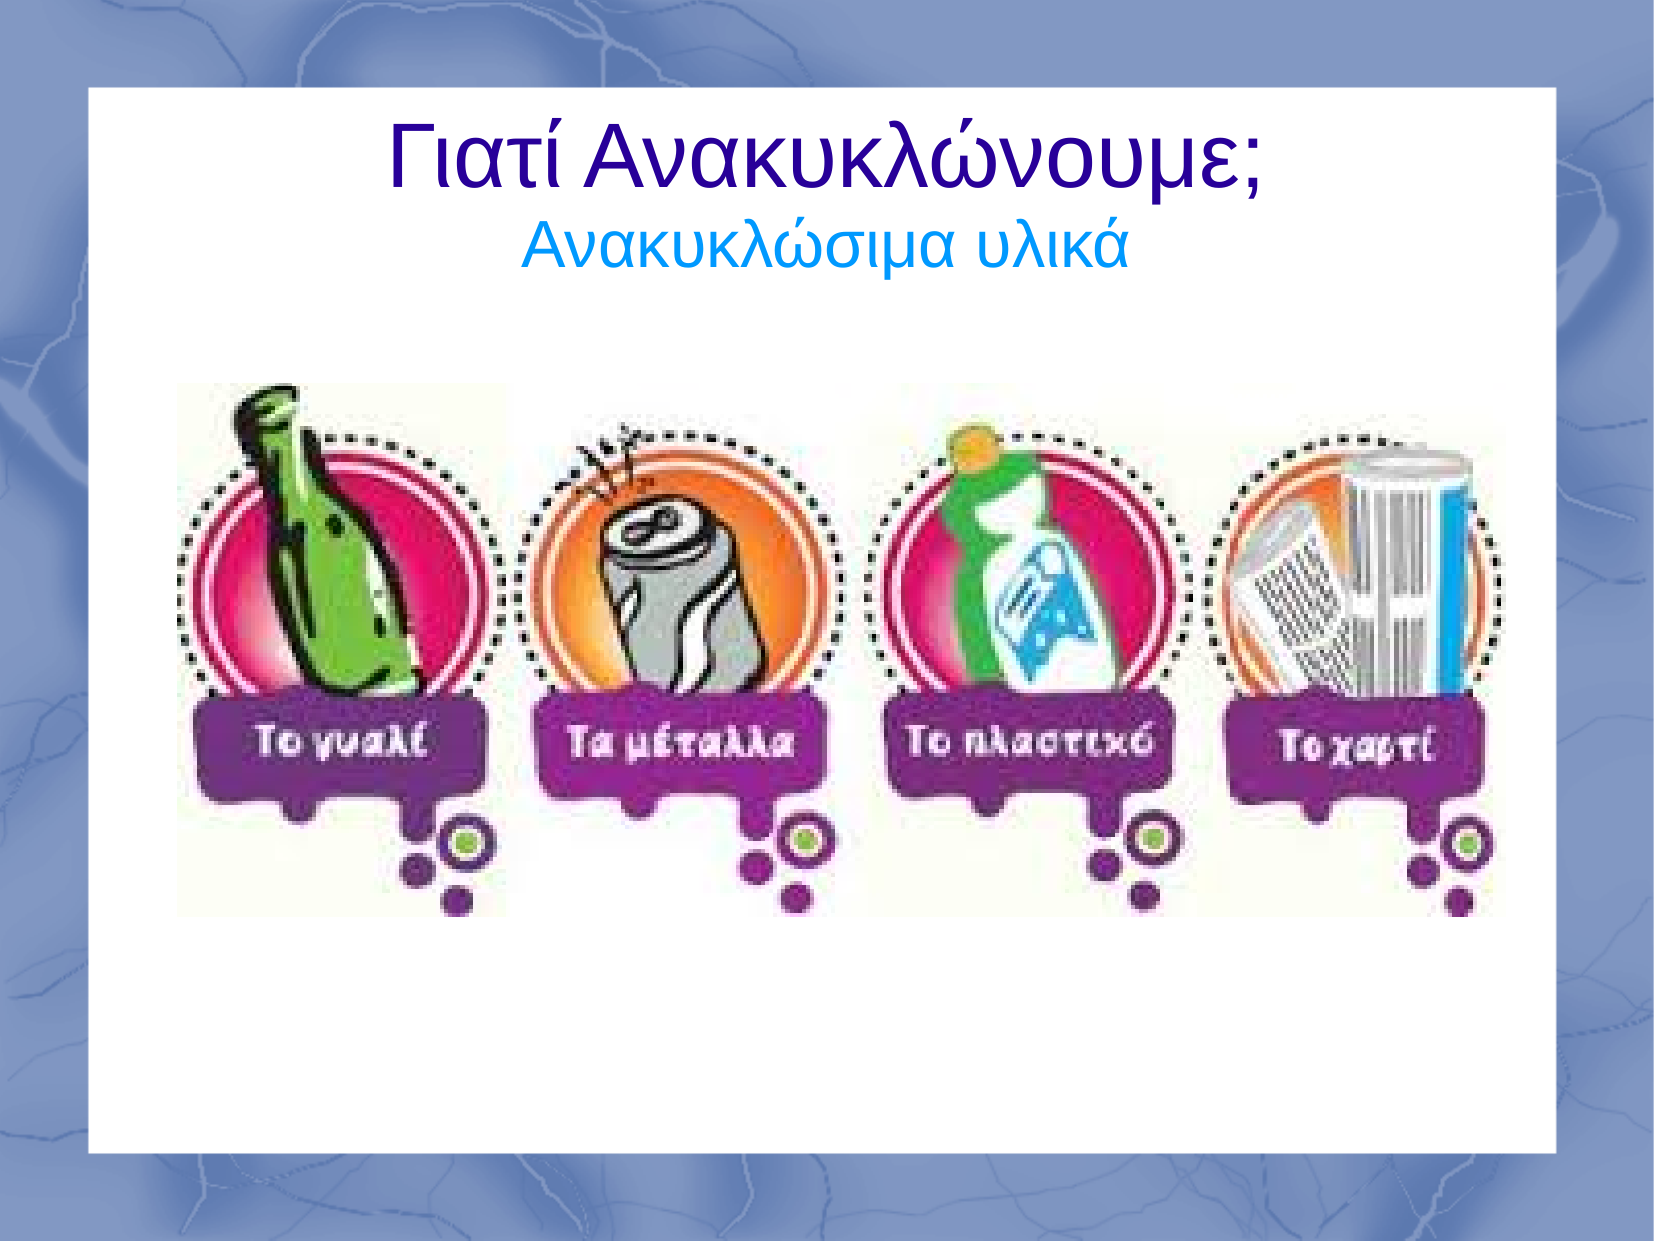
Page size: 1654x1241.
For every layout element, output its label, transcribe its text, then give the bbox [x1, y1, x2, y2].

picture [0, 0, 1654, 1241]
title Γιατί Ανακυκλώνουμε; Ανακυκλώσιμα υλικά [118, 48, 1536, 341]
